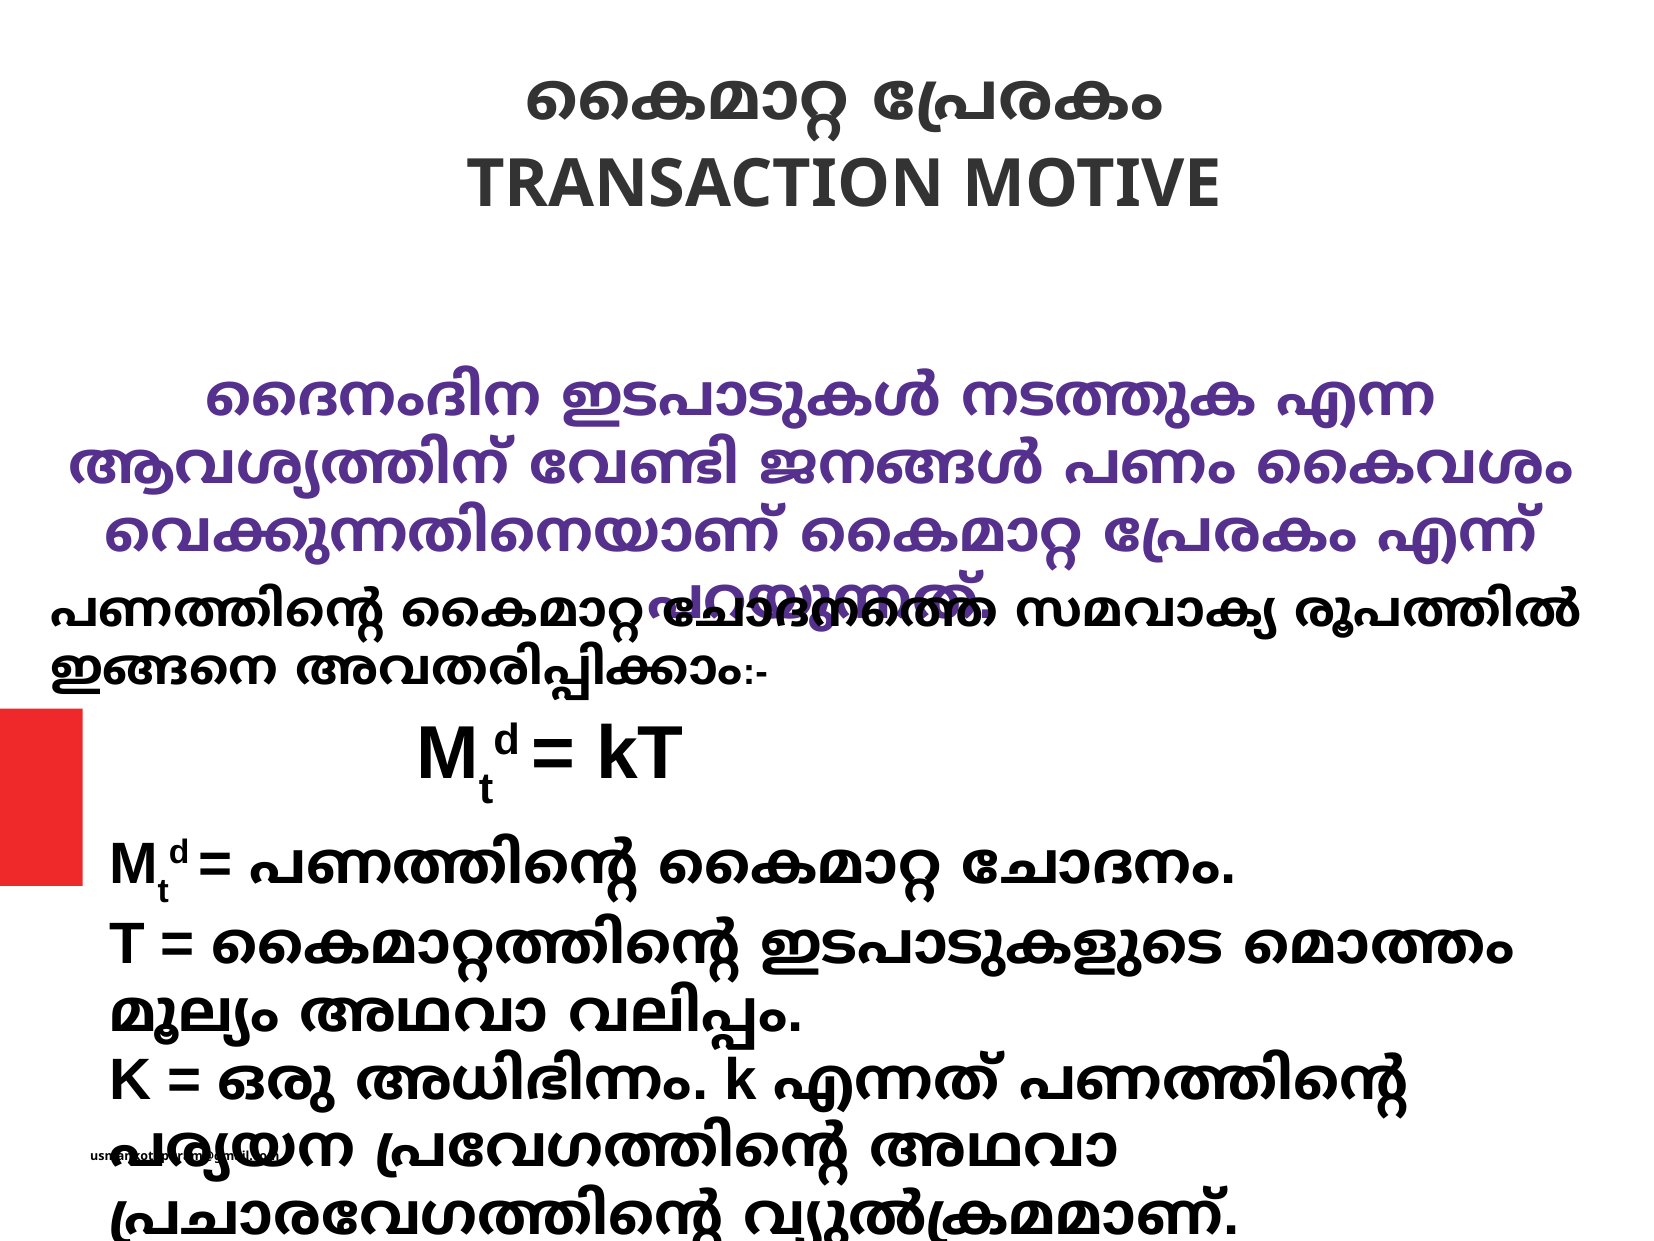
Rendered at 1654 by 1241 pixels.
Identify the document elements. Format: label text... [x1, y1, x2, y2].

text_box പണത്തിന്റെ കൈമാറ്റ ചോദനത്തെ സമവാക്യ രൂപത്തിൽ ഇങ്ങനെ അവതരിപ്പിക്കാം:- [35, 572, 1630, 704]
title കൈമാറ്റ പ്രേരകം TRANSACTION MOTIVE [141, 23, 1548, 260]
text_box Mtd = പണത്തിന്റെ കൈമാറ്റ ചോദനം. T = കൈമാറ്റത്തിന്റെ ഇടപാടുകളുടെ മൊത്തം മൂല്യം അഥവാ വലിപ്പം. K = ഒരു അധിഭിന്നം. k എന്നത് പണത്തിന്റെ പര്യയന പ്രവേഗത്തിന്റെ അഥവാ പ്രചാരവേഗത്തിന്റെ വ്യുൽക്രമമാണ്. [94, 821, 1654, 1121]
text_box ദൈനംദിന ഇടപാടുകൾ നടത്തുക എന്ന ആവശ്യത്തിന് വേണ്ടി ജനങ്ങൾ പണം കൈവശം വെക്കുന്നതിനെയാണ് കൈമാറ്റ പ്രേരകം എന്ന് പറയുന്നത്. [11, 354, 1630, 573]
text_box Mtd = kT [401, 703, 1430, 821]
